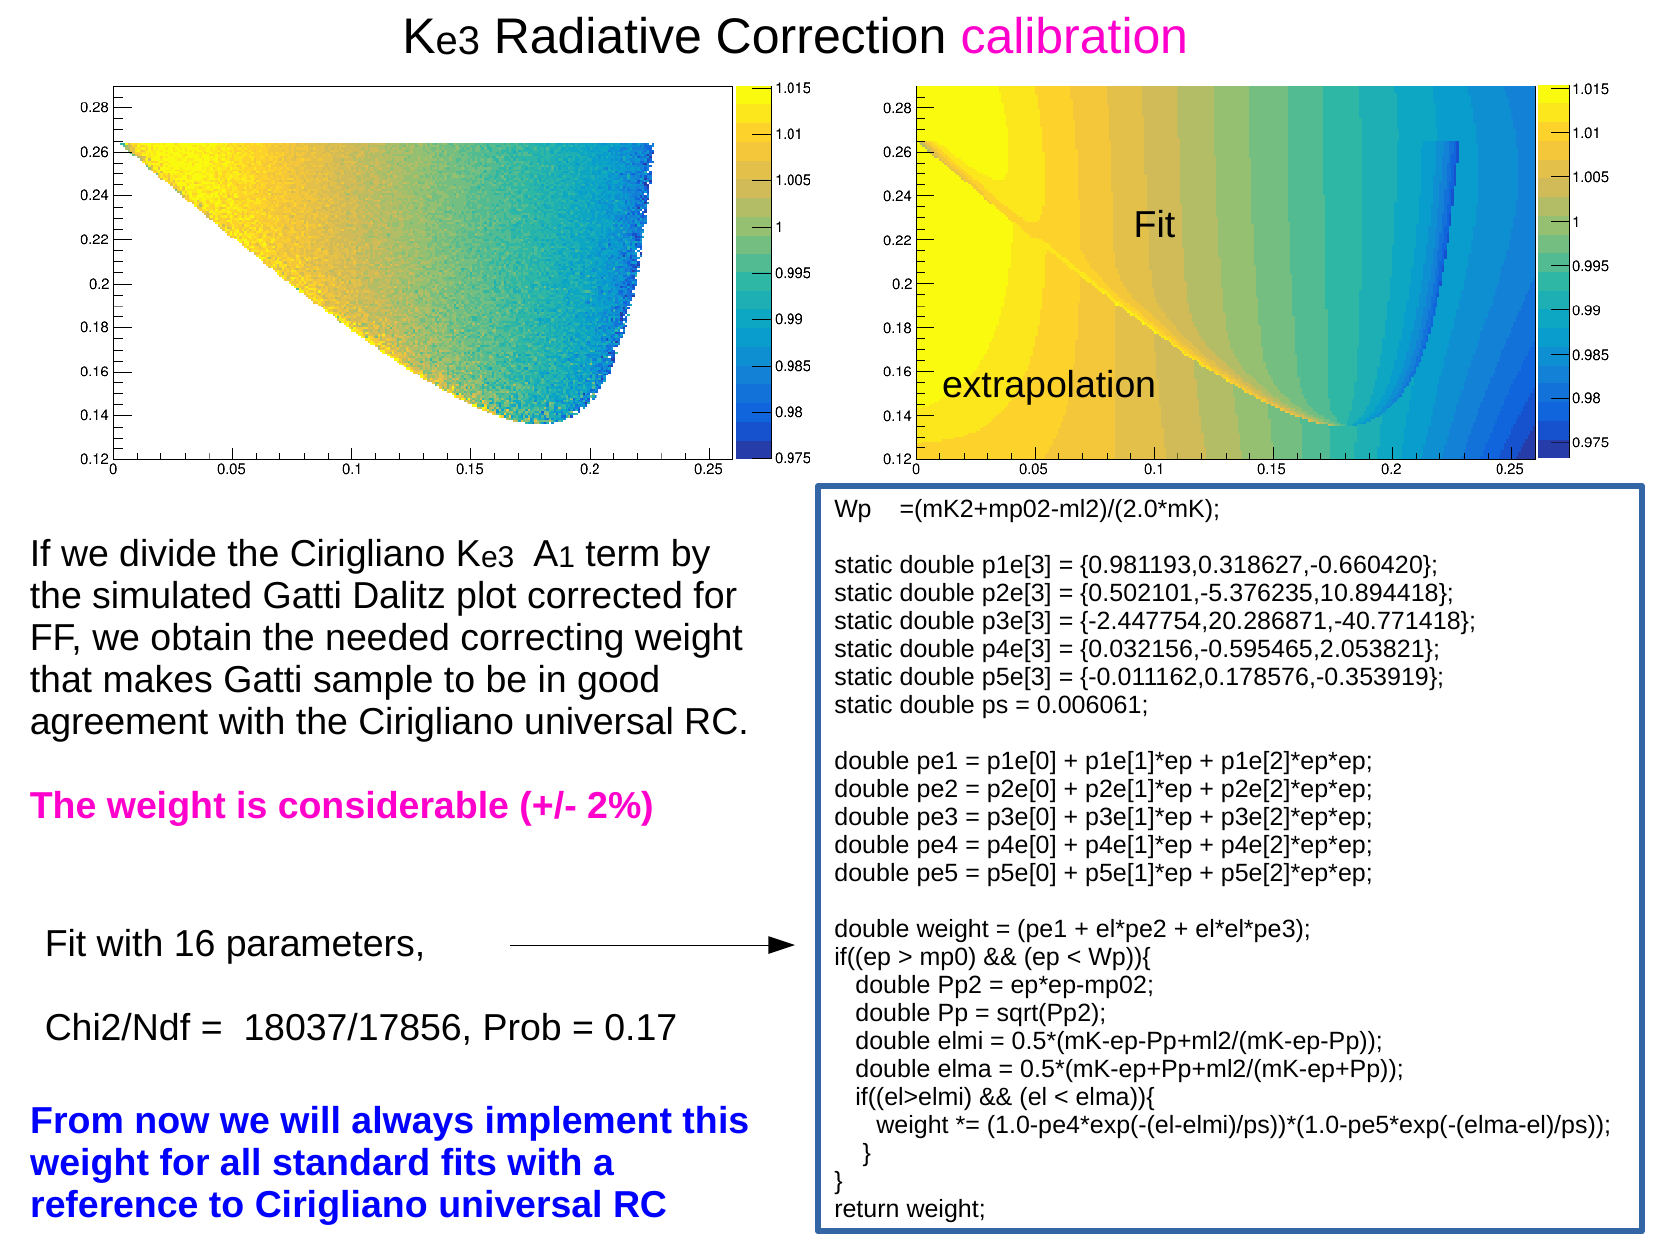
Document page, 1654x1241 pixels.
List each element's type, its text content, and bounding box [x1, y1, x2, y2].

text_box Ke3 Radiative Correction calibration [387, 0, 1233, 84]
text_box If we divide the Cirigliano Ke3 A1 term by the simulated Gatti Dalitz plot corrected for FF, we obtain the needed correcting weight that makes Gatti sample to be in good agreement with the Cirigliano universal RC. The weight is considerable (+/- 2%) [15, 525, 766, 840]
text_box extrapolation [927, 356, 1183, 417]
text_box From now we will always implement this weight for all standard fits with a reference to Cirigliano universal RC [15, 1091, 801, 1233]
text_box Fit with 16 parameters, Chi2/Ndf = 18037/17856, Prob = 0.17 [30, 873, 766, 1091]
text_box Fit [1118, 195, 1209, 253]
text_box Wp =(mK2+mp02-ml2)/(2.0*mK); static double p1e[3] = {0.981193,0.318627,-0.660420}; static double p2e[3] = {0.502101,-5.376235,10.894418}; static double p3e[3] = {-2.447754,20.286871,-40.771418}; static double p4e[3] = {0.032156,-0.595465,2.053821}; static double p5e[3] = {-0.011162,0.178576,-0.353919}; static double ps = 0.006061; double pe1 = p1e[0] + p1e[1]*ep + p1e[2]*ep*ep; double pe2 = p2e[0] + p2e[1]*ep + p2e[2]*ep*ep; double pe3 = p3e[0] + p3e[1]*ep + p3e[2]*ep*ep; double pe4 = p4e[0] + p4e[1]*ep + p4e[2]*ep*ep; double pe5 = p5e[0] + p5e[1]*ep + p5e[2]*ep*ep; double weight = (pe1 + el*pe2 + el*el*pe3); if((ep > mp0) && (ep < Wp)){ double Pp2 = ep*ep-mp02; double Pp = sqrt(Pp2); double elmi = 0.5*(mK-ep-Pp+ml2/(mK-ep-Pp)); double elma = 0.5*(mK-ep+Pp+ml2/(mK-ep+Pp)); if((el>elmi) && (el < elma)){ weight *= (1.0-pe4*exp(-(el-elmi)/ps))*(1.0-pe5*exp(-(elma-el)/ps)); } } return weight; [818, 485, 1642, 1232]
picture [16, 35, 1629, 511]
